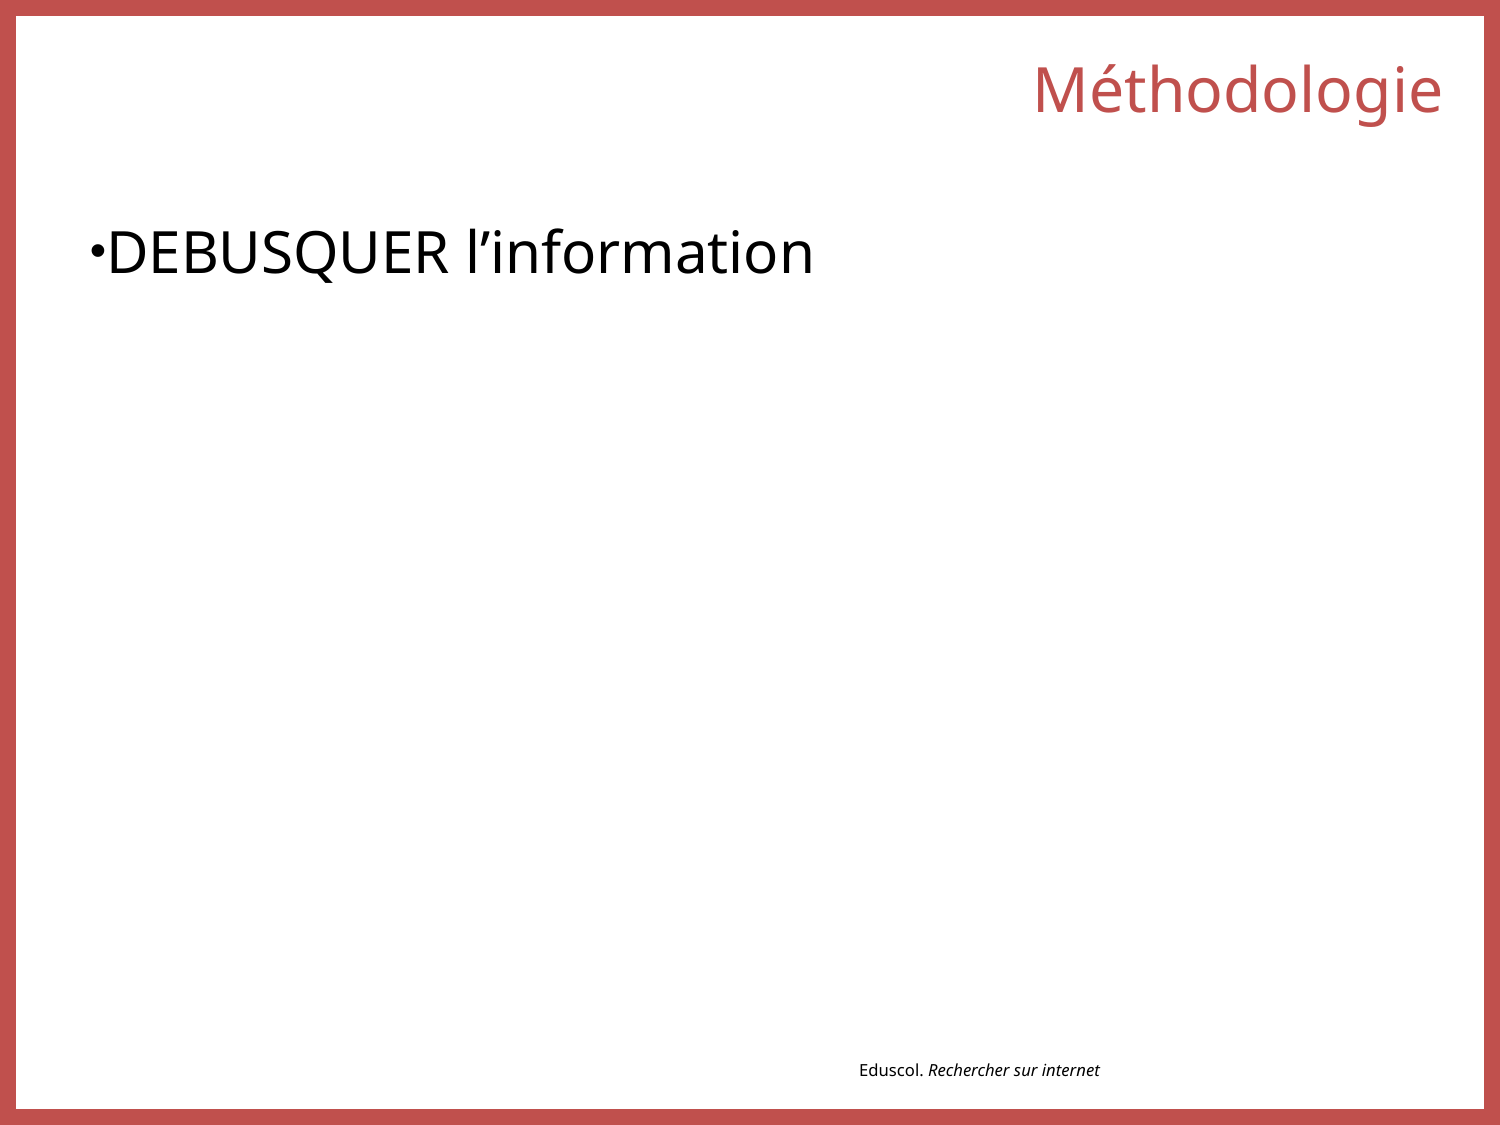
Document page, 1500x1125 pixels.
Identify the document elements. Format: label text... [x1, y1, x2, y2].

text_box DEBUSQUER l’information [75, 208, 1425, 1071]
text_box [0, 0, 1500, 1125]
text_box Méthodologie [108, 42, 1459, 161]
text_box Eduscol. Rechercher sur internet [844, 1052, 1122, 1108]
